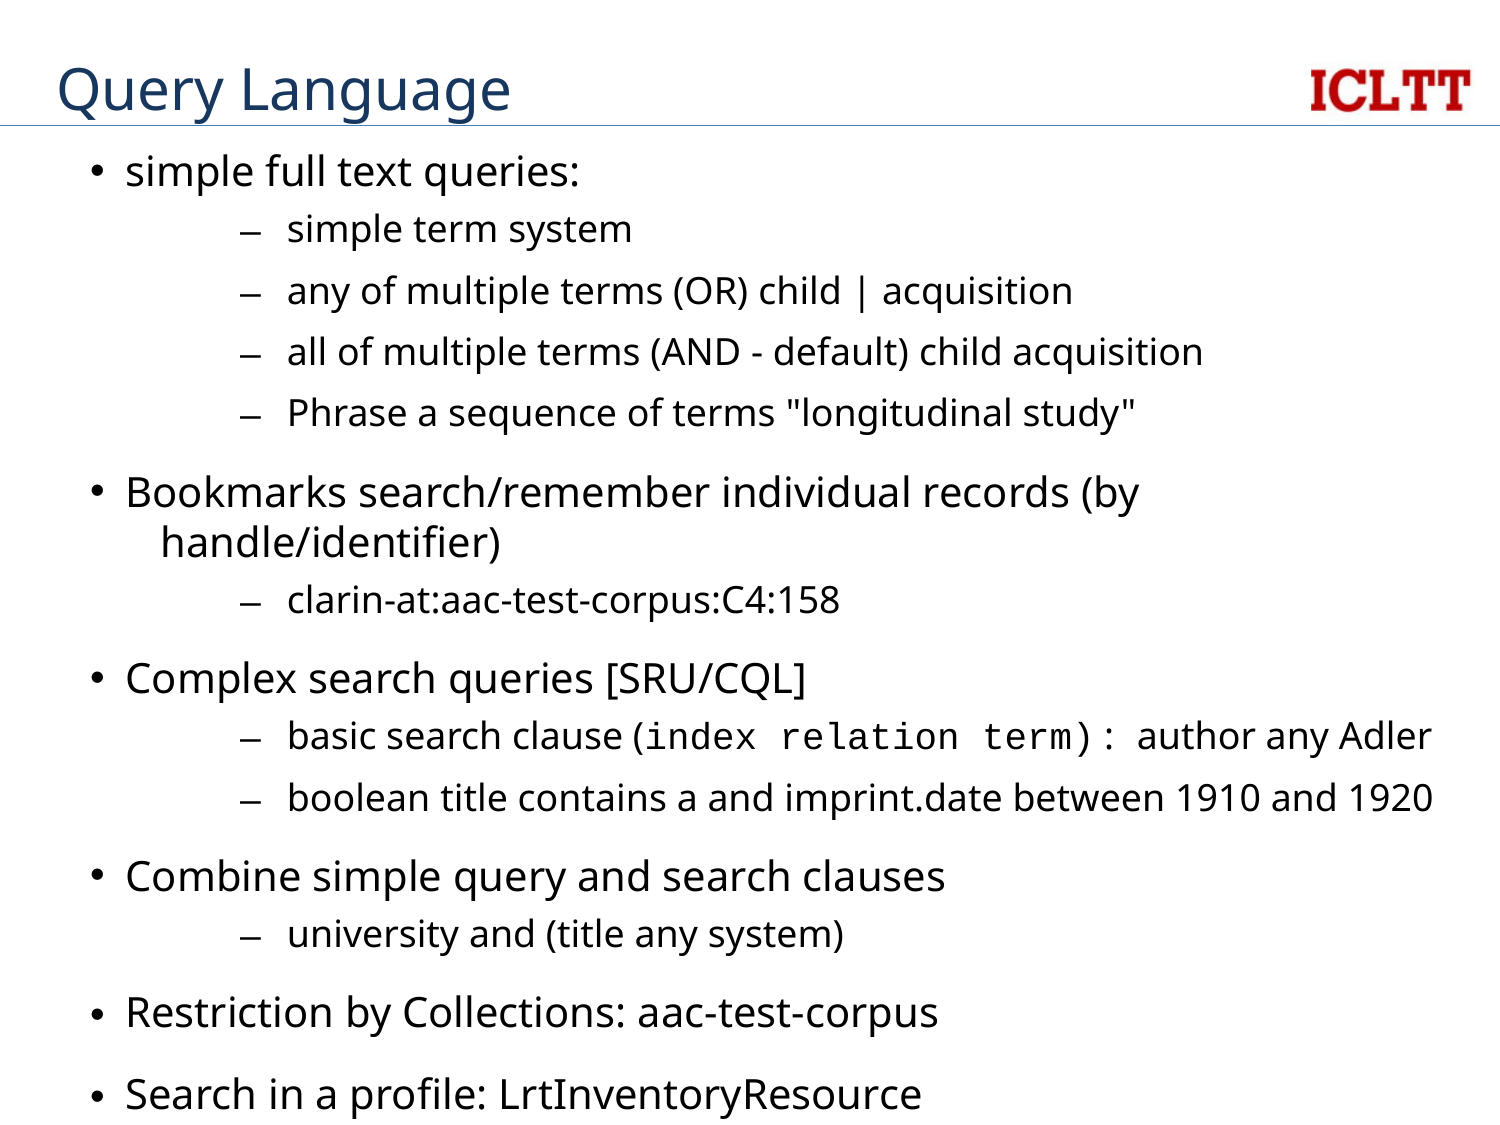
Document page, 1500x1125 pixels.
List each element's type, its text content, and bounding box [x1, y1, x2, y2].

list simple full text queries: simple term system any of multiple terms (OR) child | acquisition all of multiple terms (AND - default) child acquisition Phrase a sequence of terms "longitudinal study" Bookmarks search/remember individual records (by handle/identifier) clarin-at:aac-test-corpus:C4:158 Complex search queries [SRU/CQL] basic search clause (index relation term) : author any Adler boolean title contains a and imprint.date between 1910 and 1920 Combine simple query and search clauses university and (title any system) Restriction by Collections: aac-test-corpus Search in a profile: LrtInventoryResource Search via DatCats (“SemanticSearch”): isocat:creationDate contains 191 [75, 137, 1500, 958]
picture [1426, 61, 1475, 121]
title Query Language [41, 45, 1426, 126]
